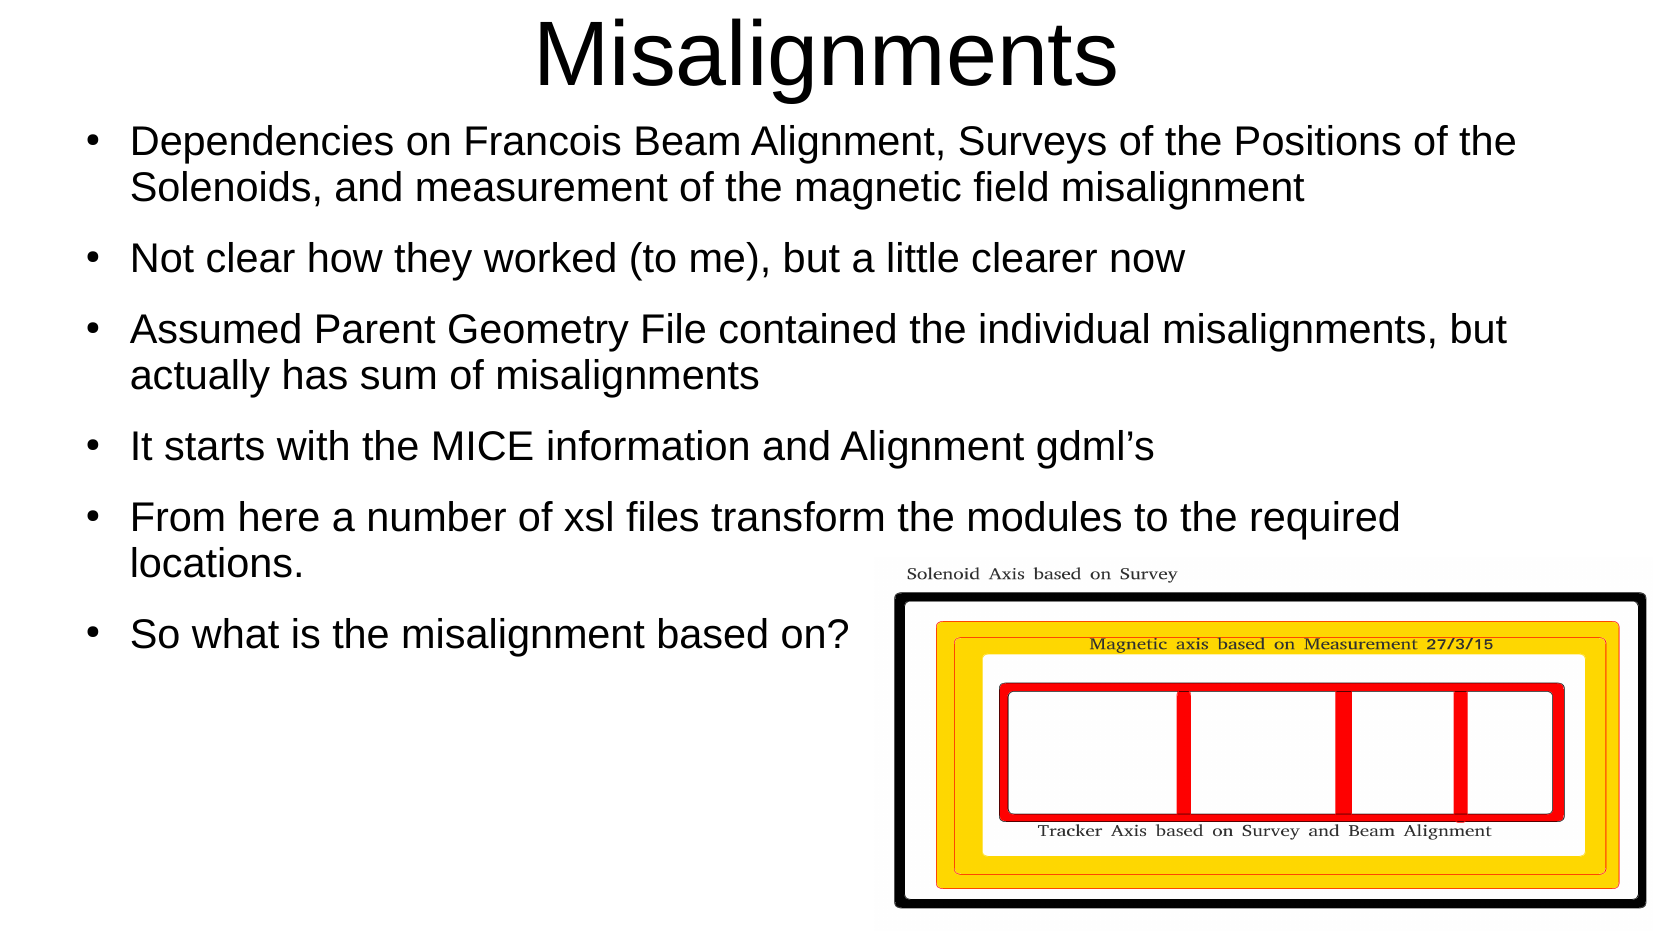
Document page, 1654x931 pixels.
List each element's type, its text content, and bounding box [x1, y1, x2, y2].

title Misalignments [82, 0, 1571, 132]
list Dependencies on Francois Beam Alignment, Surveys of the Positions of the Solenoids, and measurement of the magnetic field misalignment Not clear how they worked (to me), but a little clearer now Assumed Parent Geometry File contained the individual misalignments, but actually has sum of misalignments It starts with the MICE information and Alignment gdml’s From here a number of xsl files transform the modules to the required locations. So what is the misalignment based on? [70, 118, 1560, 658]
picture [874, 557, 1654, 931]
